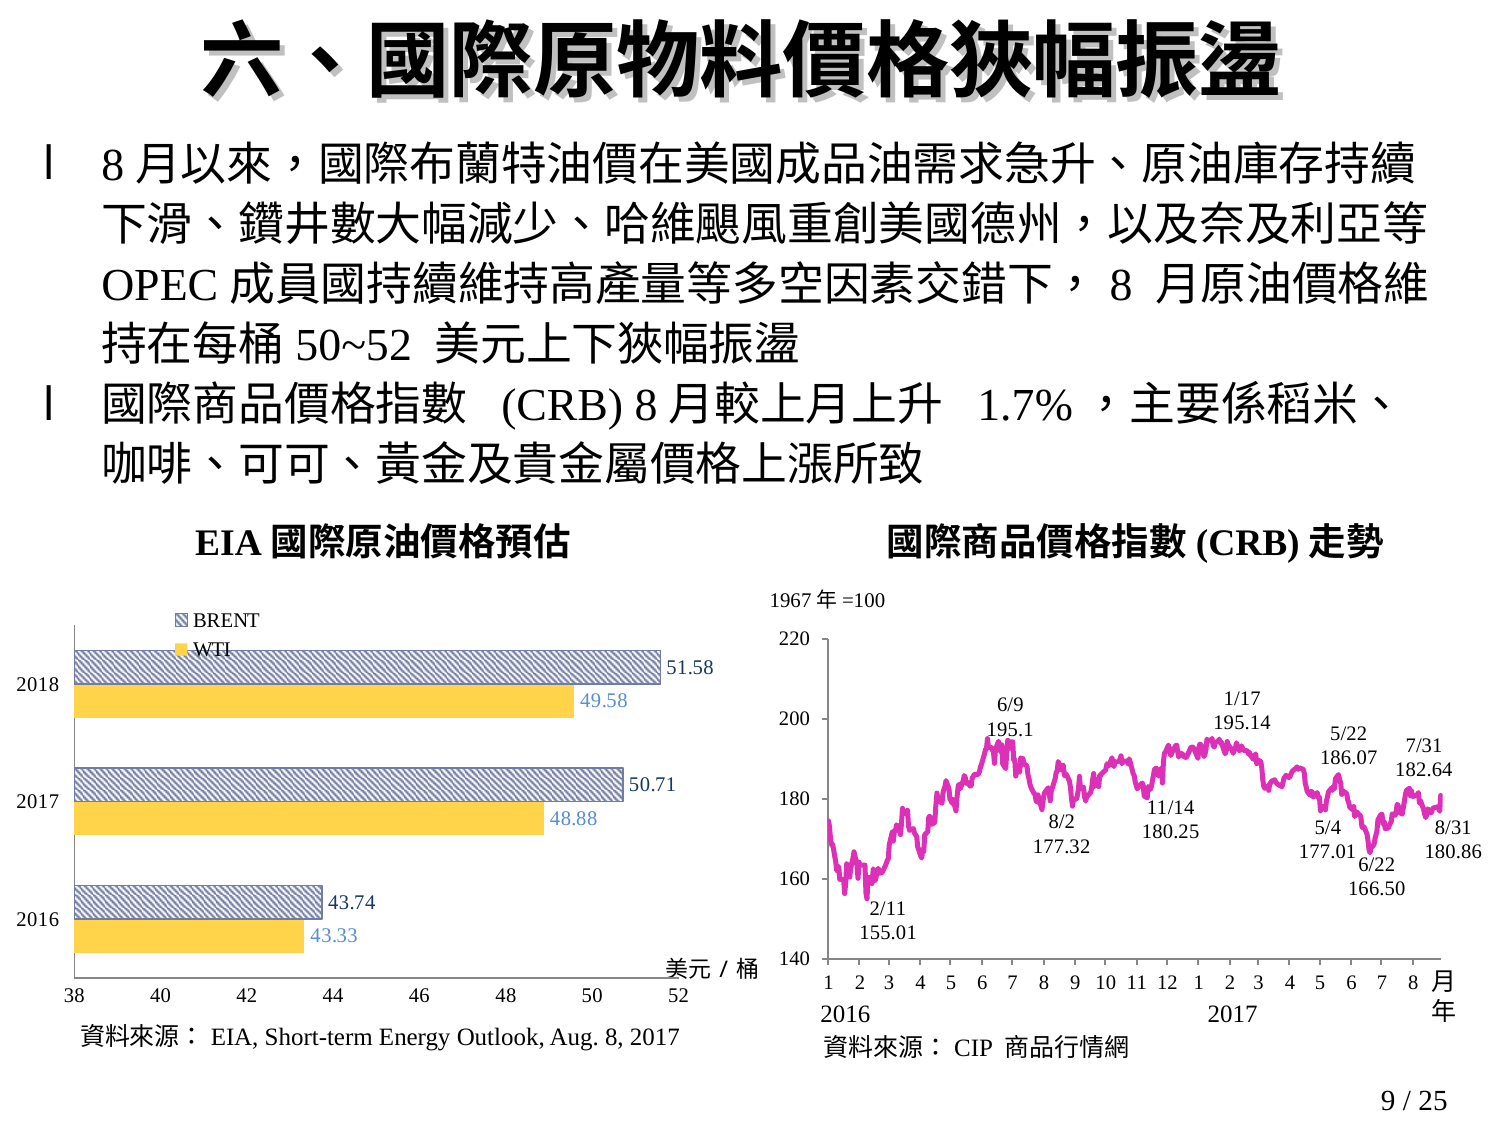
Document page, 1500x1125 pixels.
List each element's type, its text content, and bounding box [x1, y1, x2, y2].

text_box 8月以來，國際布蘭特油價在美國成品油需求急升、原油庫存持續 下滑、鑽井數大幅減少、哈維颶風重創美國德州，以及奈及利亞等 OPEC成員國持續維持高產量等多空因素交錯下，8 月原油價格維 持在每桶50~52 美元上下狹幅振盪 國際商品價格指數 (CRB) 8月較上月上升 1.7%，主要係稻米、 咖啡、可可、黃金及貴金屬價格上漲所致 [27, 127, 1466, 498]
text_box 資料來源：EIA, Short-term Energy Outlook, Aug. 8, 2017 [64, 1009, 723, 1059]
text_box EIA國際原油價格預估 [126, 510, 640, 572]
text_box 資料來源：CIP 商品行情網 [808, 1020, 1158, 1070]
text_box 1967年=100 [754, 579, 907, 619]
text_box 六、國際原物料價格狹幅振盪 [0, 0, 1483, 131]
text_box 國際商品價格指數(CRB)走勢 [865, 510, 1406, 605]
text_box 2016 2017 [805, 998, 1386, 1036]
picture [775, 605, 1489, 998]
text_box 月 年 [1386, 958, 1500, 1041]
chart [16, 602, 715, 1018]
text_box 美元/桶 [715, 946, 775, 990]
